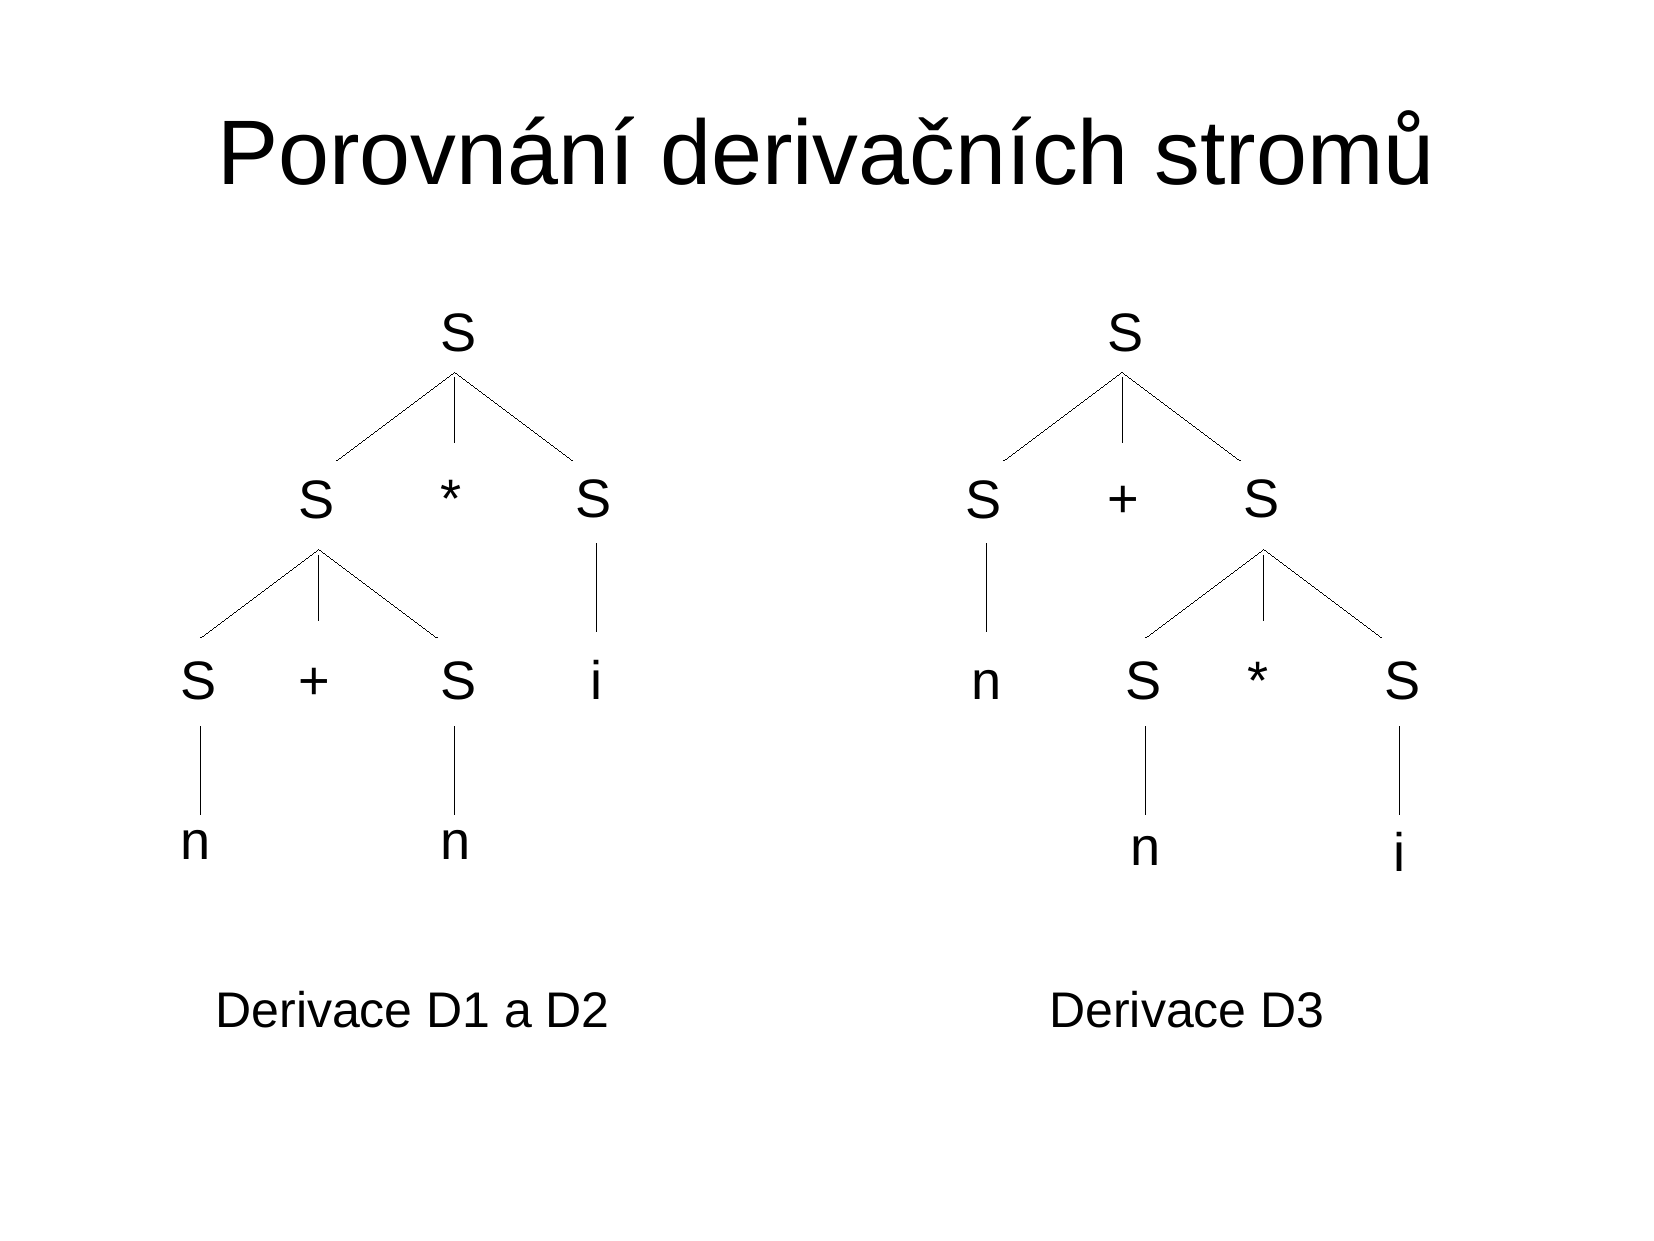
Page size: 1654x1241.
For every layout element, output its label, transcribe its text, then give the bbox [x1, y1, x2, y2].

text_box S [165, 643, 219, 720]
text_box n [425, 803, 485, 879]
text_box * [1228, 643, 1288, 720]
text_box S [1370, 643, 1430, 720]
text_box S [283, 462, 343, 538]
text_box i [566, 643, 626, 720]
title Porovnání derivačních stromů [82, 56, 1571, 250]
text_box S [561, 460, 621, 536]
text_box S [950, 462, 1010, 538]
text_box S [1228, 460, 1288, 536]
text_box Derivace D3 [1033, 974, 1341, 1046]
text_box S [1092, 295, 1152, 371]
text_box n [1116, 809, 1176, 885]
text_box i [1370, 814, 1430, 891]
text_box S [1110, 643, 1164, 720]
text_box S [425, 295, 485, 371]
text_box + [283, 643, 343, 720]
text_box n [165, 803, 225, 879]
text_box + [1092, 460, 1152, 536]
text_box Derivace D1 a D2 [200, 974, 644, 1045]
text_box * [425, 460, 485, 536]
text_box n [956, 643, 1016, 720]
text_box S [425, 643, 485, 720]
